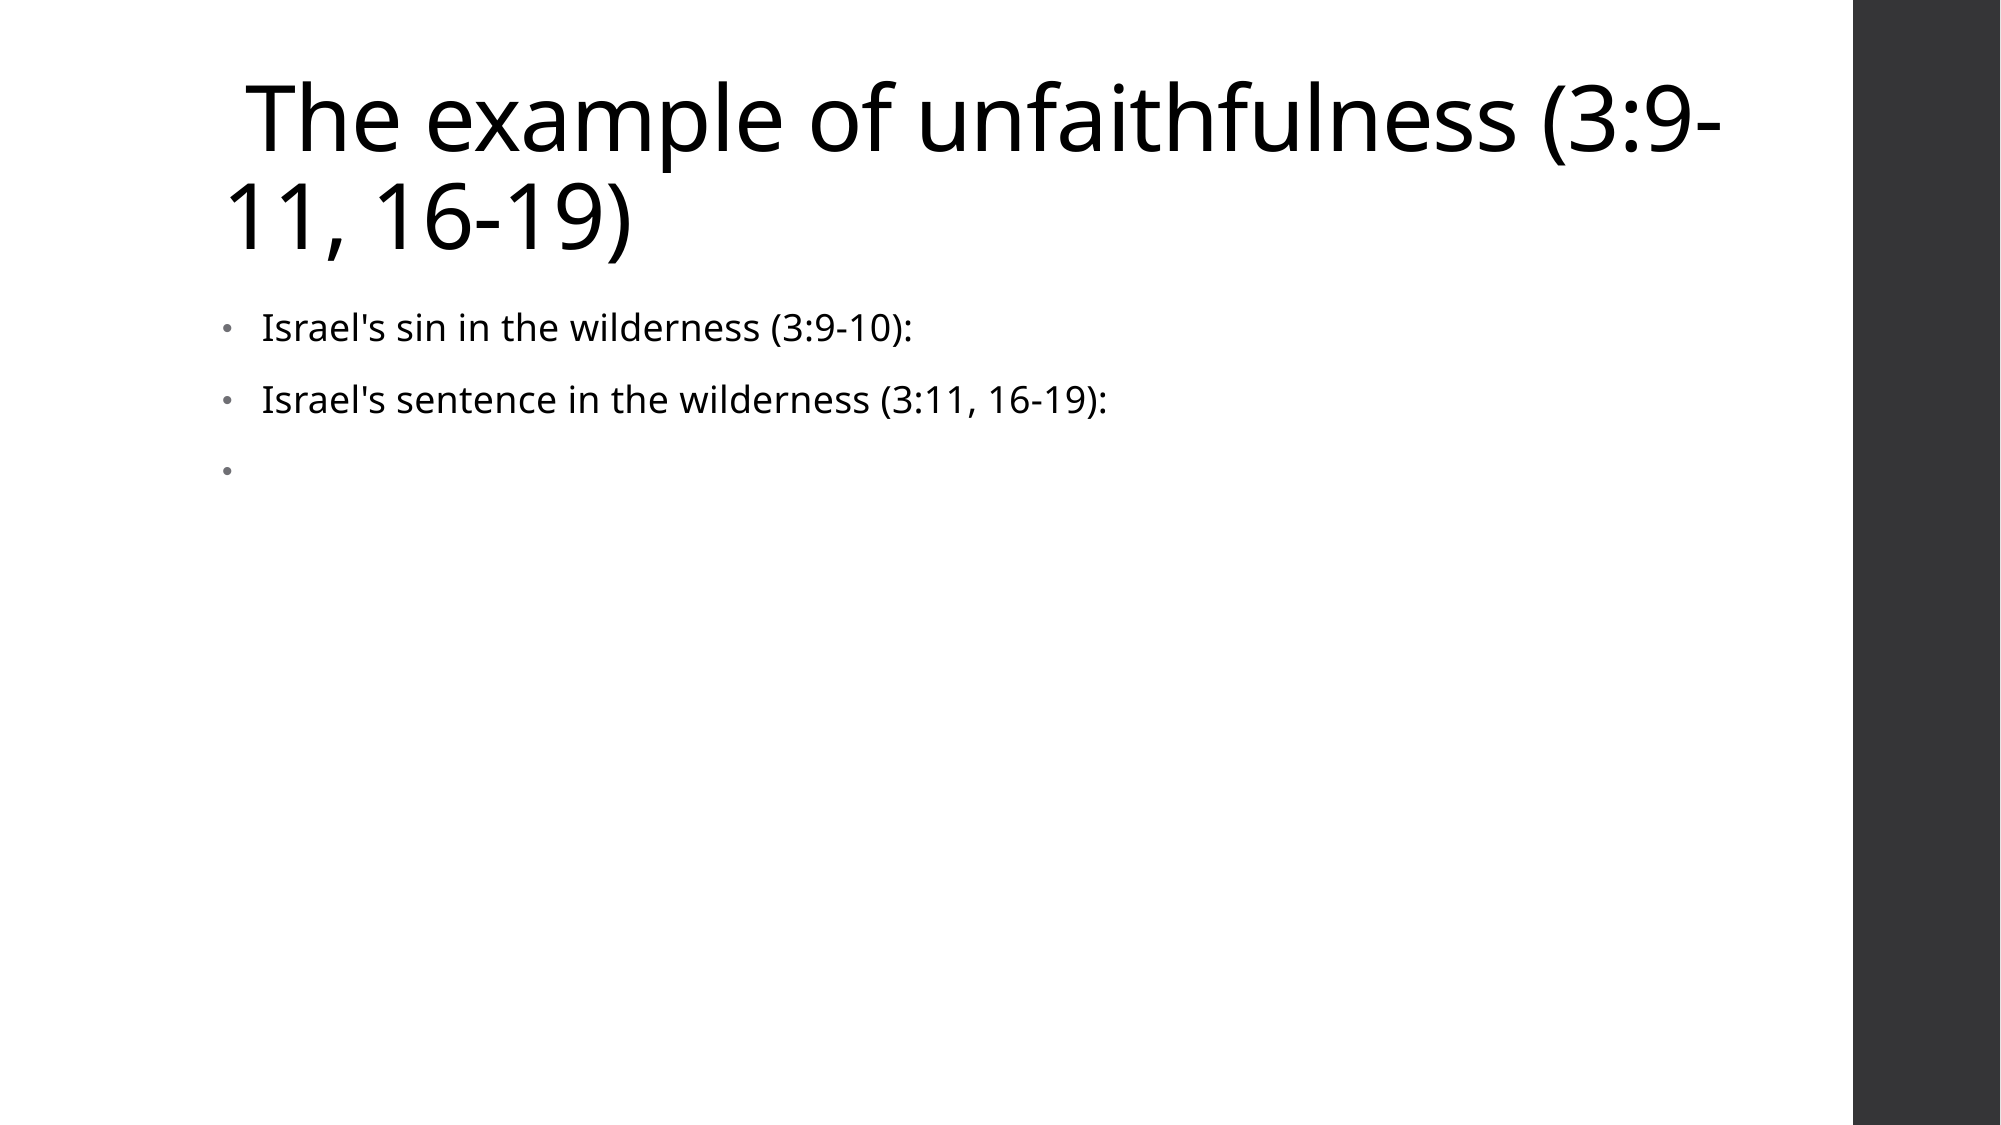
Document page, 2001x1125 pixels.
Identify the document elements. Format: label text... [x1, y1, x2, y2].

title The example of unfaithfulness (3:9-11, 16-19) [206, 60, 1797, 278]
list Israel's sin in the wilderness (3:9-10): Israel's sentence in the wilderness (3:11, 16-19): [206, 299, 1617, 1014]
